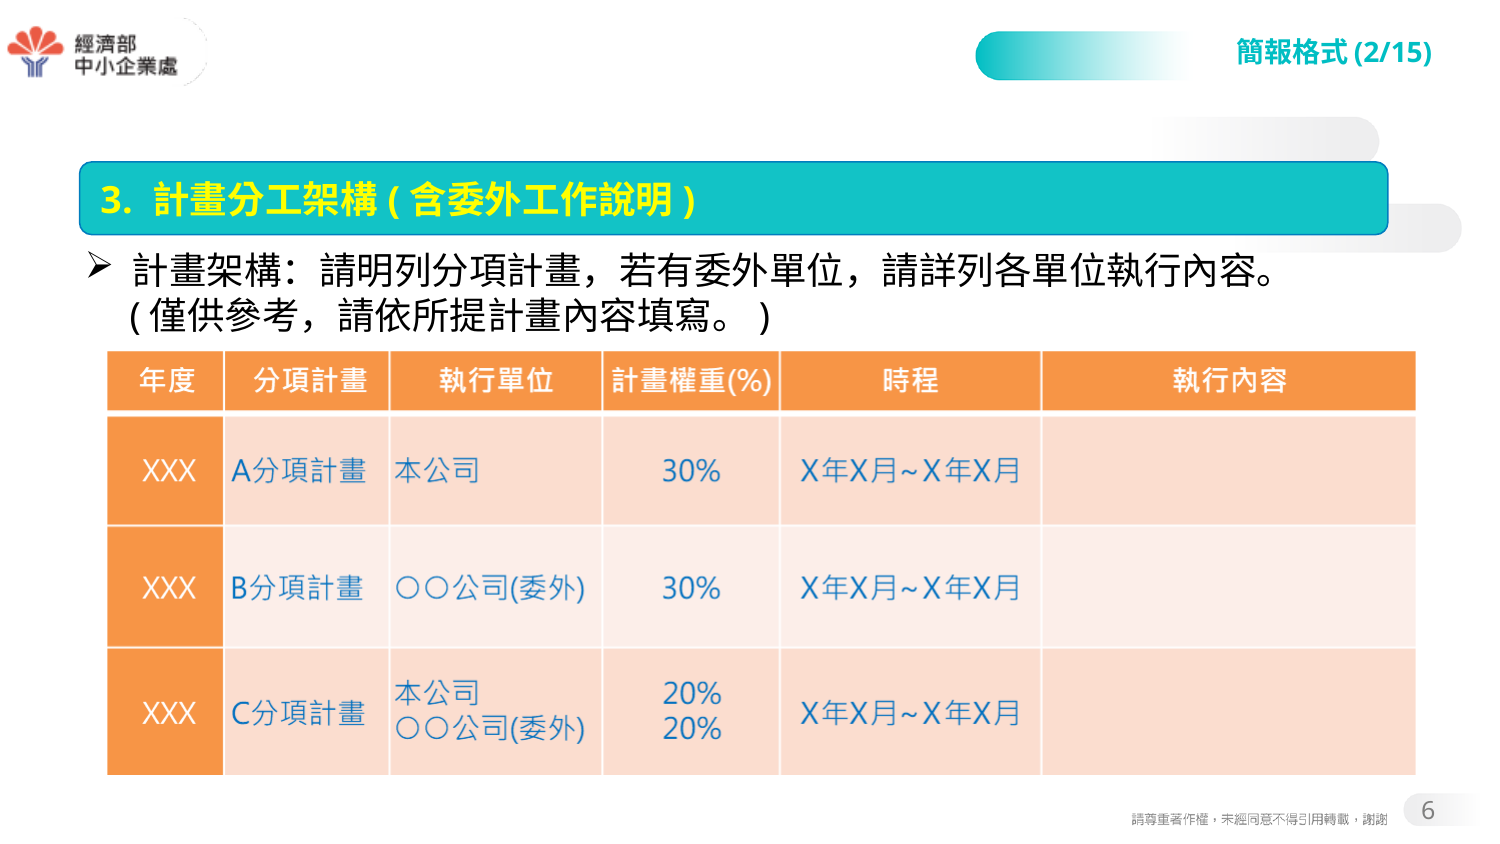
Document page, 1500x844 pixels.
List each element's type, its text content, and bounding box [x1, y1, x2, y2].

picture [106, 351, 1417, 778]
text_box 3. 計畫分工架構(含委外工作說明) [79, 161, 1388, 235]
text_box 6 [1405, 787, 1464, 833]
list 簡報格式(2/15) [952, 27, 1478, 131]
text_box 計畫架構：請明列分項計畫，若有委外單位，請詳列各單位執行內容。 (僅供參考，請依所提計畫內容填寫。) [80, 244, 1409, 339]
